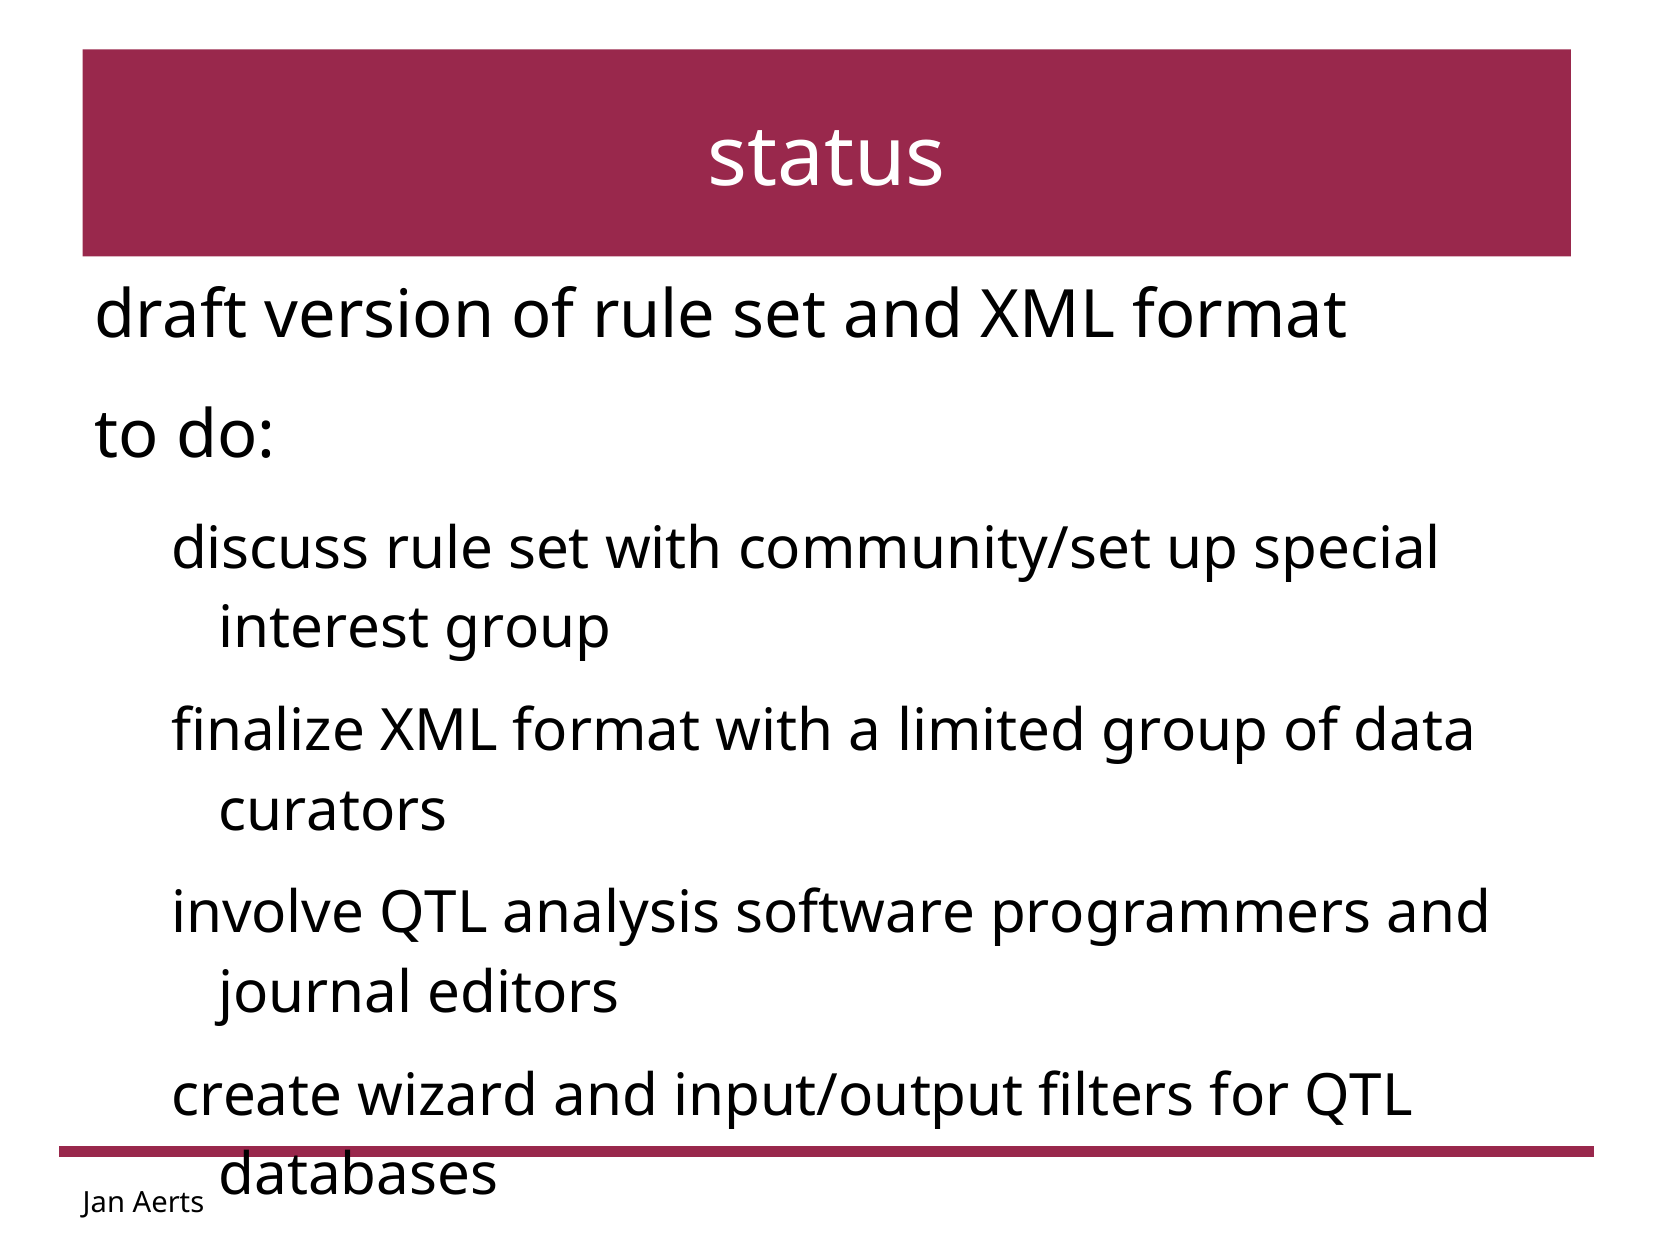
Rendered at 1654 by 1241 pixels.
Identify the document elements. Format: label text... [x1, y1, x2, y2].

title status [82, 49, 1571, 257]
list draft version of rule set and XML format to do: discuss rule set with community/set up special interest group finalize XML format with a limited group of data curators involve QTL analysis software programmers and journal editors create wizard and input/output filters for QTL databases [76, 265, 1565, 1124]
